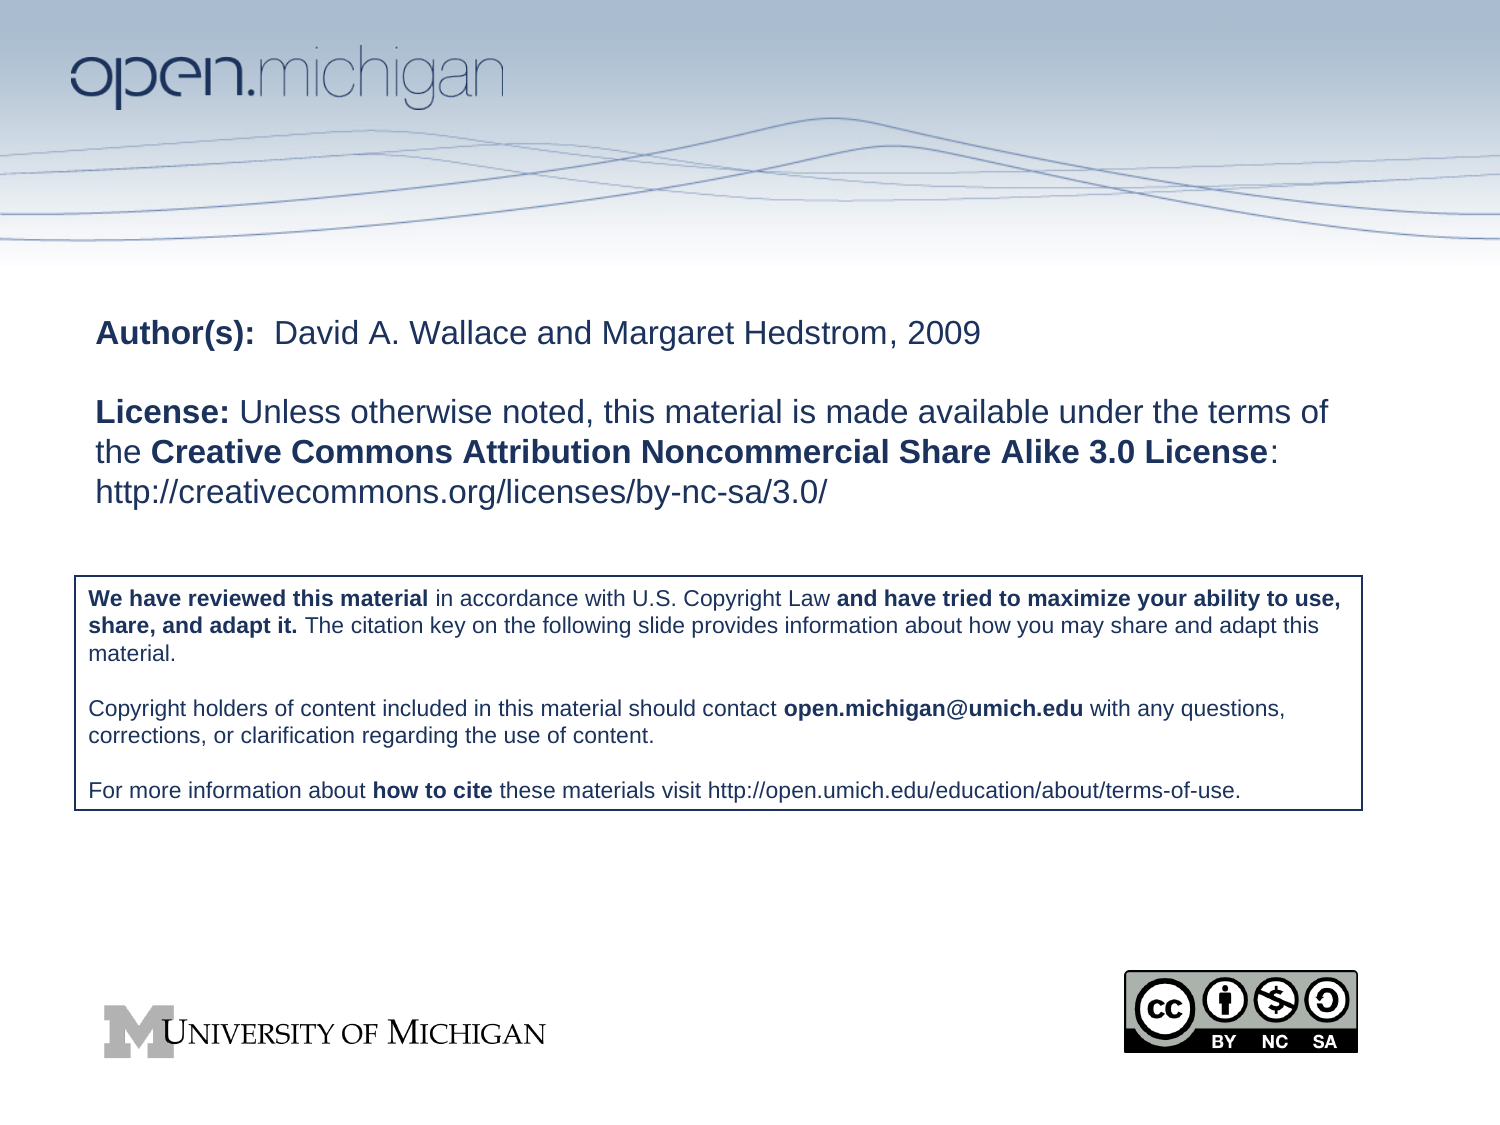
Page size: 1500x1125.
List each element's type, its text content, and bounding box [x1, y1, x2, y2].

picture [1124, 970, 1358, 1053]
picture [103, 1004, 546, 1059]
text_box We have reviewed this material in accordance with U.S. Copyright Law and have tried to maximize your ability to use, share, and adapt it. The citation key on the following slide provides information about how you may share and adapt this material. Copyright holders of content included in this material should contact open.michigan@umich.edu with any questions, corrections, or clarification regarding the use of content. For more information about how to cite these materials visit http://open.umich.edu/education/about/terms-of-use. [75, 576, 1362, 811]
picture [0, 0, 1500, 266]
text_box Author(s): David A. Wallace and Margaret Hedstrom, 2009 License: Unless otherwise noted, this material is made available under the terms of the Creative Commons Attribution Noncommercial Share Alike 3.0 License: http://creativecommons.org/licenses/by-nc-sa/3.0/ [81, 303, 1351, 518]
